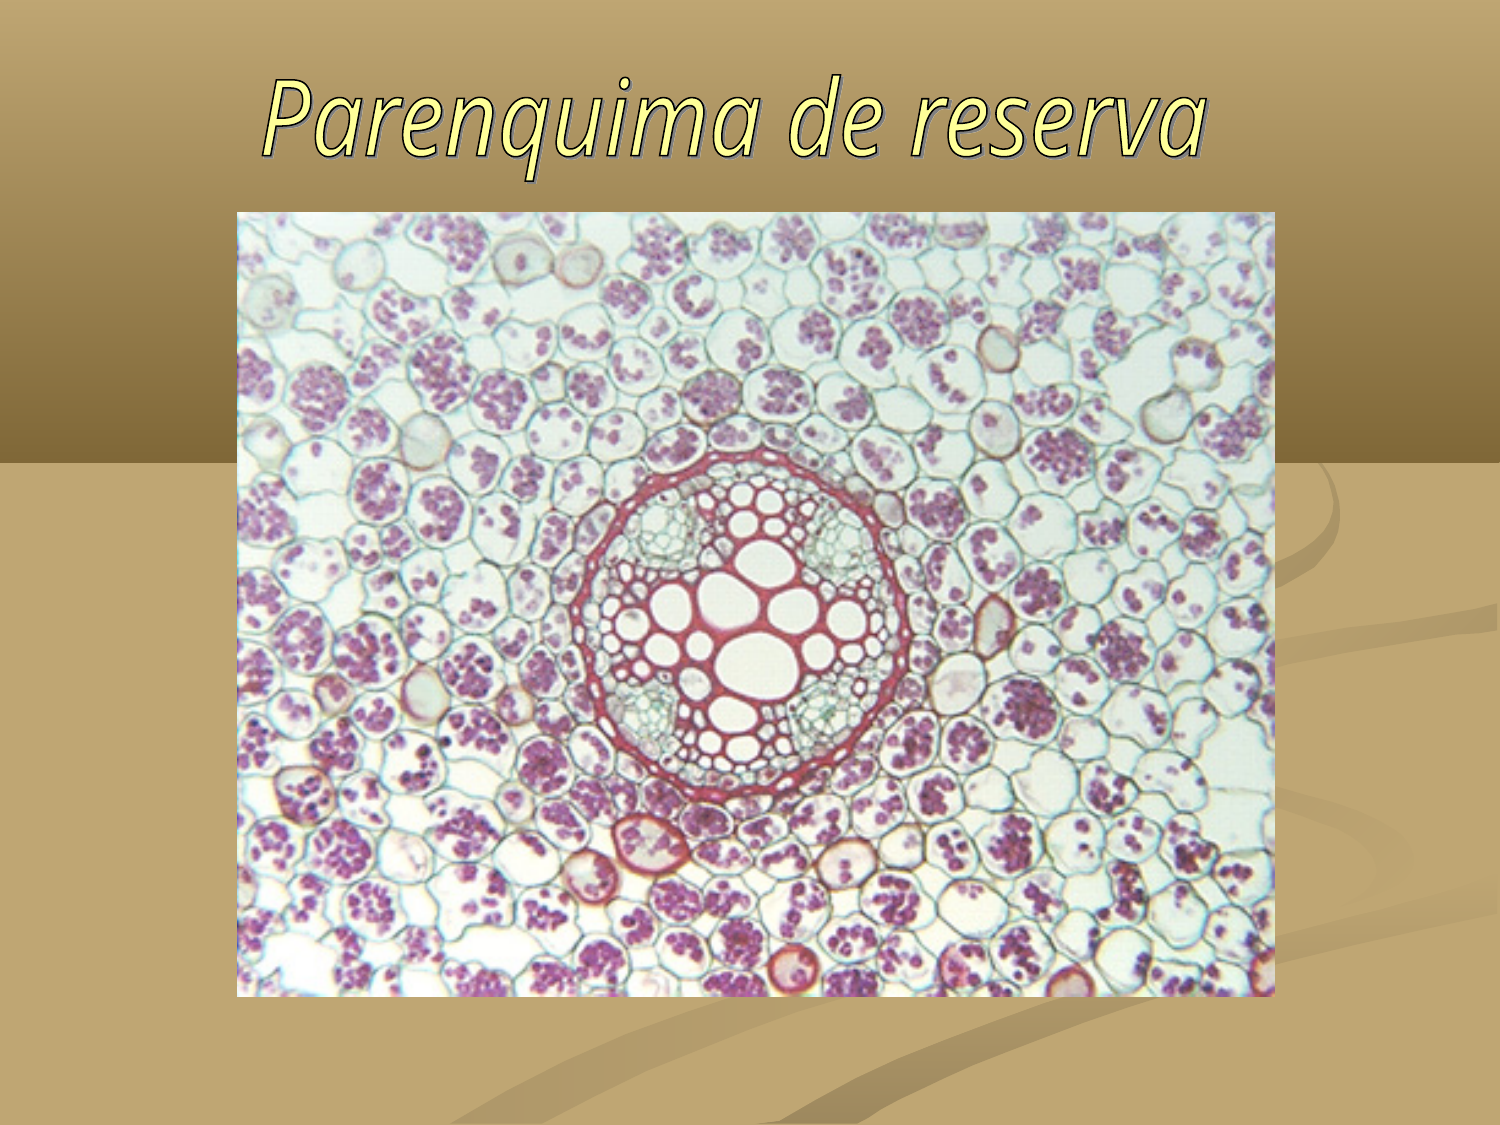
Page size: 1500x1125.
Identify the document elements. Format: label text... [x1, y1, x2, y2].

text_box Parenquima de reserva [1078, 97, 1160, 156]
text_box Parenquima de reserva [990, 97, 1028, 157]
text_box Parenquima de reserva [1159, 97, 1207, 157]
text_box Parenquima de reserva [556, 98, 602, 157]
text_box Parenquima de reserva [789, 74, 841, 157]
text_box Parenquima de reserva [607, 98, 626, 156]
text_box Parenquima de reserva [262, 79, 311, 156]
text_box Parenquima de reserva [713, 97, 760, 157]
text_box Parenquima de reserva [948, 97, 987, 157]
text_box Parenquima de reserva [630, 97, 704, 156]
text_box Parenquima de reserva [502, 97, 549, 182]
picture [237, 212, 1275, 997]
text_box Parenquima de reserva [365, 97, 403, 156]
text_box Parenquima de reserva [315, 97, 362, 157]
text_box Parenquima de reserva [843, 97, 883, 157]
text_box Parenquima de reserva [446, 97, 493, 156]
text_box Parenquima de reserva [1033, 97, 1073, 157]
text_box Parenquima de reserva [911, 97, 949, 156]
text_box Parenquima de reserva [402, 97, 442, 157]
